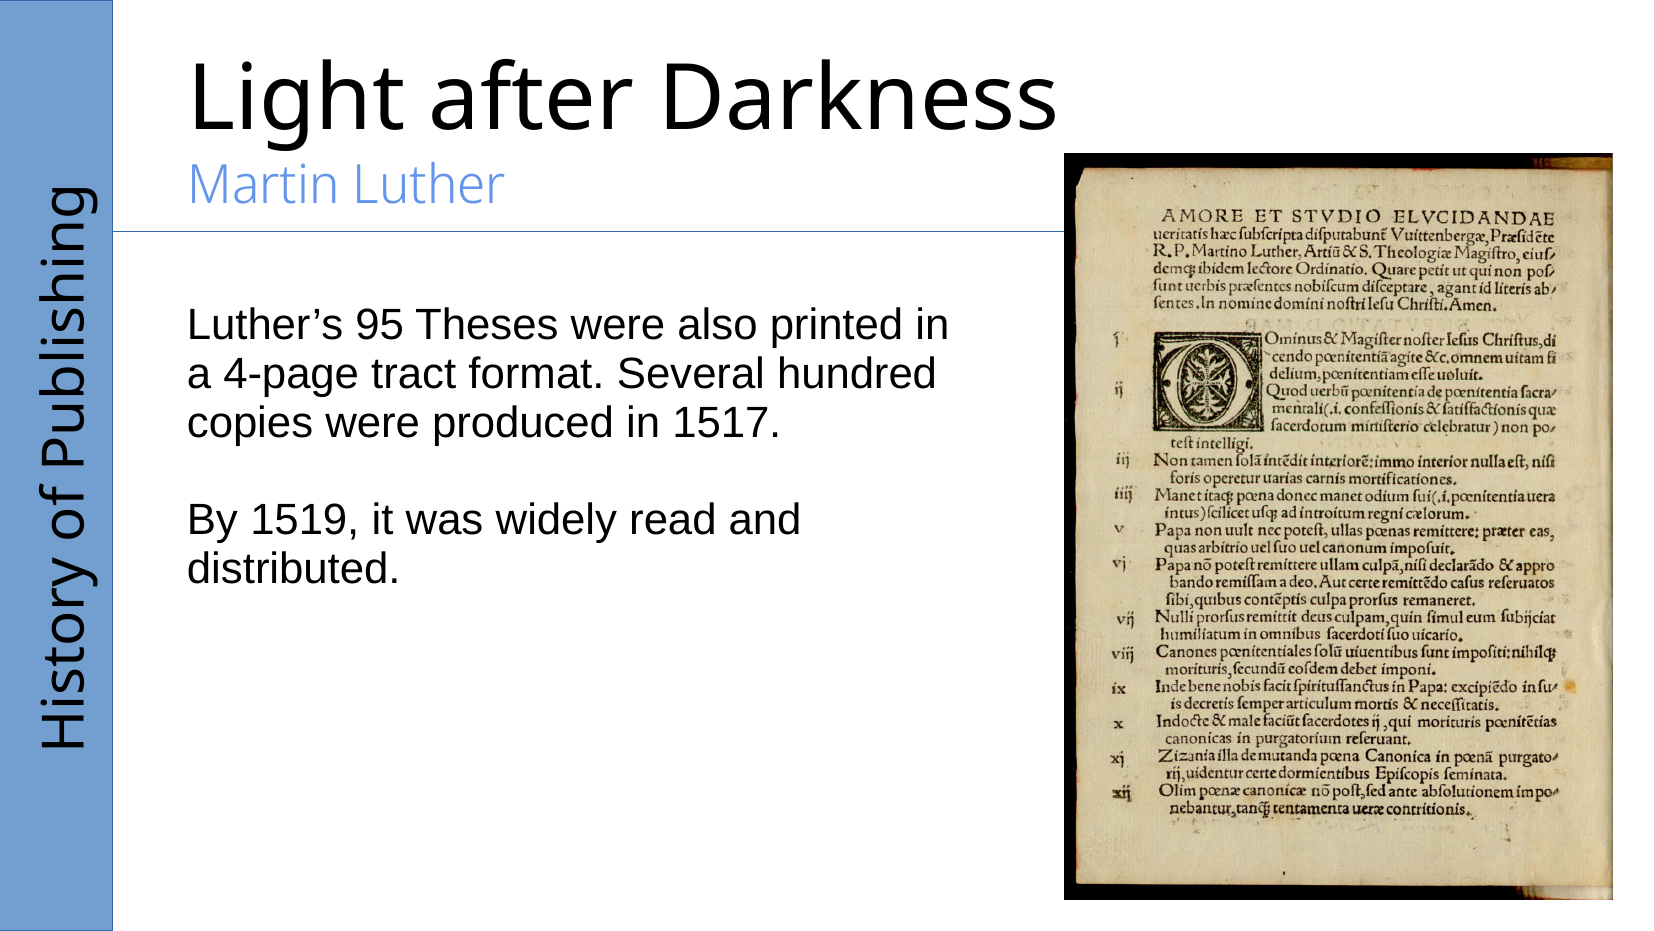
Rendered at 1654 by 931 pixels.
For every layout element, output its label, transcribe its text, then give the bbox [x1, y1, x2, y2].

text_box Luther’s 95 Theses were also printed in a 4-page tract format. Several hundred copies were produced in 1517. By 1519, it was widely read and distributed. [186, 300, 976, 805]
text_box History of Publishing [13, 37, 105, 901]
title Light after Darkness [187, 33, 1571, 125]
text_box [0, 0, 113, 931]
picture [1064, 153, 1613, 901]
title Martin Luther [187, 125, 1571, 231]
title Martin Luther [187, 232, 1064, 239]
